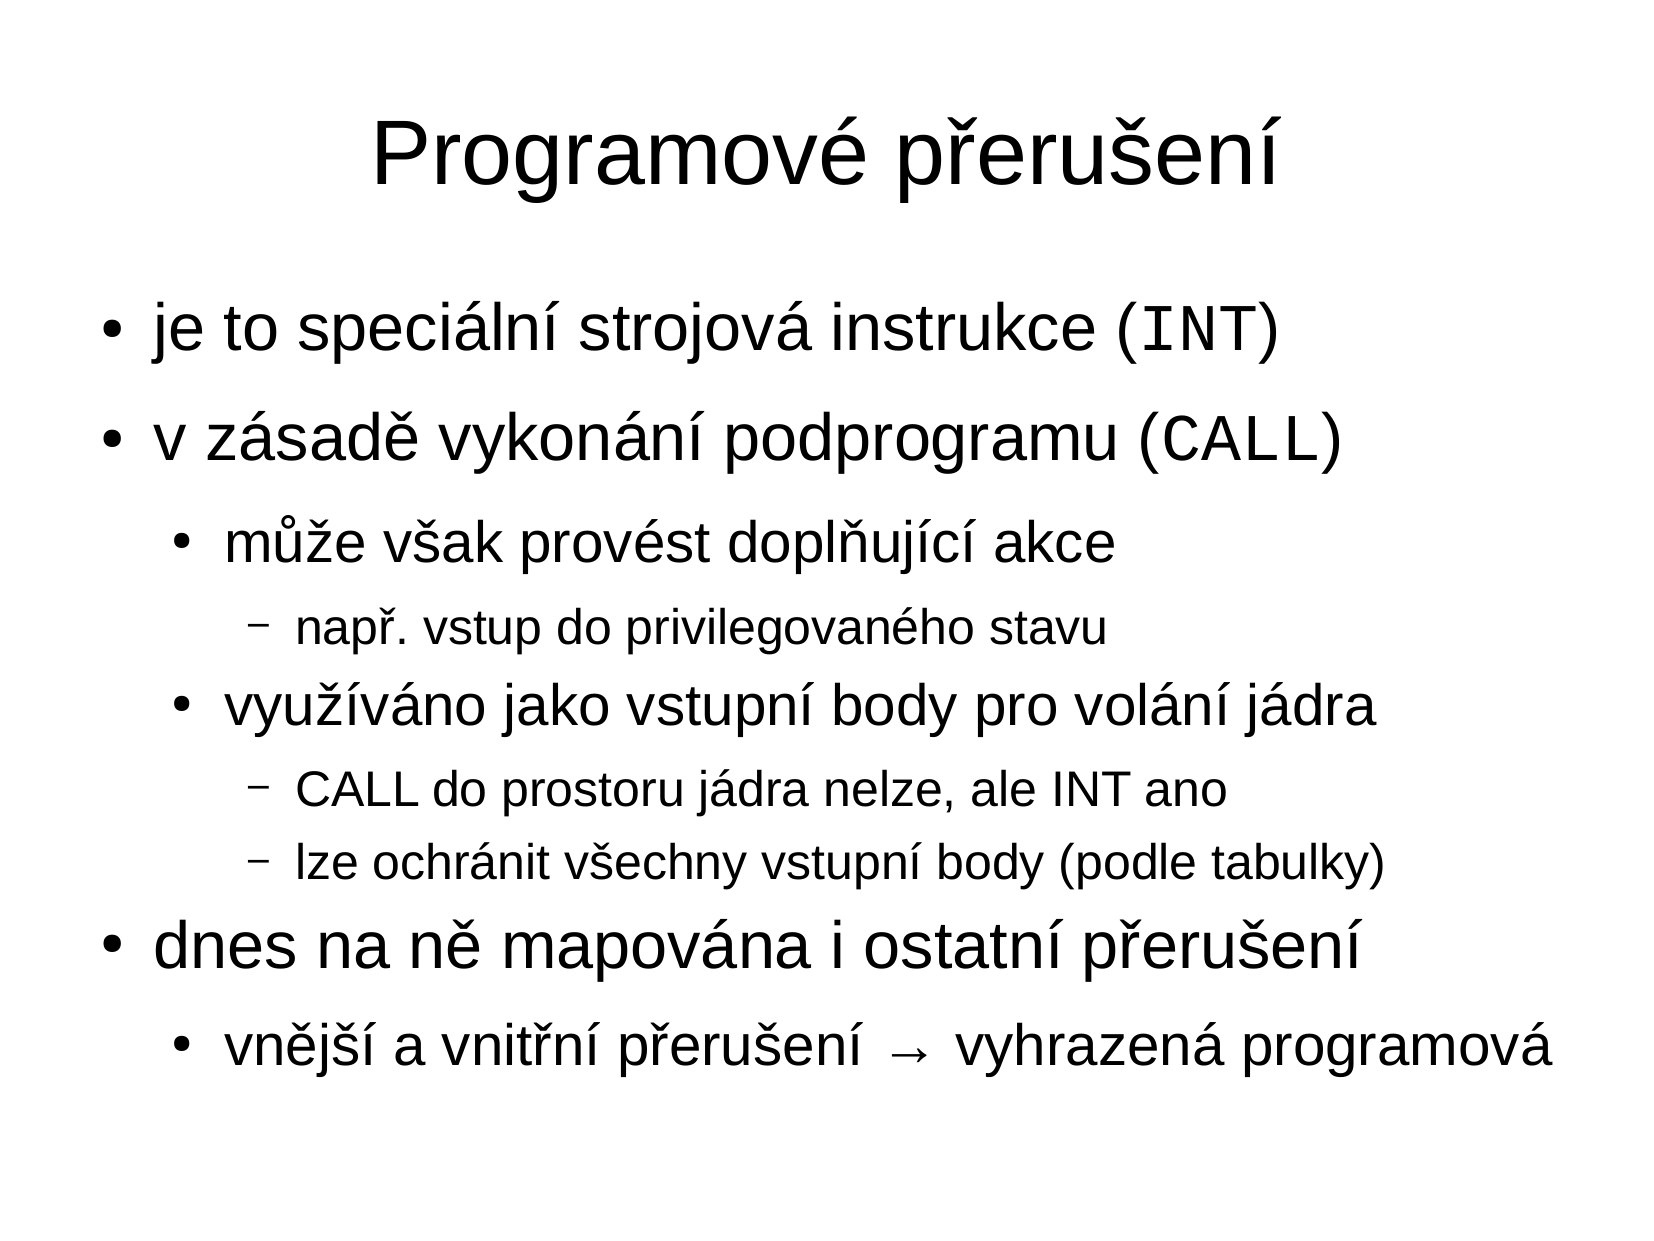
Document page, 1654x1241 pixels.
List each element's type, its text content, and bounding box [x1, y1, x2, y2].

list je to speciální strojová instrukce (INT) v zásadě vykonání podprogramu (CALL) může však provést doplňující akce např. vstup do privilegovaného stavu využíváno jako vstupní body pro volání jádra CALL do prostoru jádra nelze, ale INT ano lze ochránit všechny vstupní body (podle tabulky) dnes na ně mapována i ostatní přerušení vnější a vnitřní přerušení → vyhrazená programová [82, 290, 1571, 1094]
title Programové přerušení [82, 56, 1571, 250]
